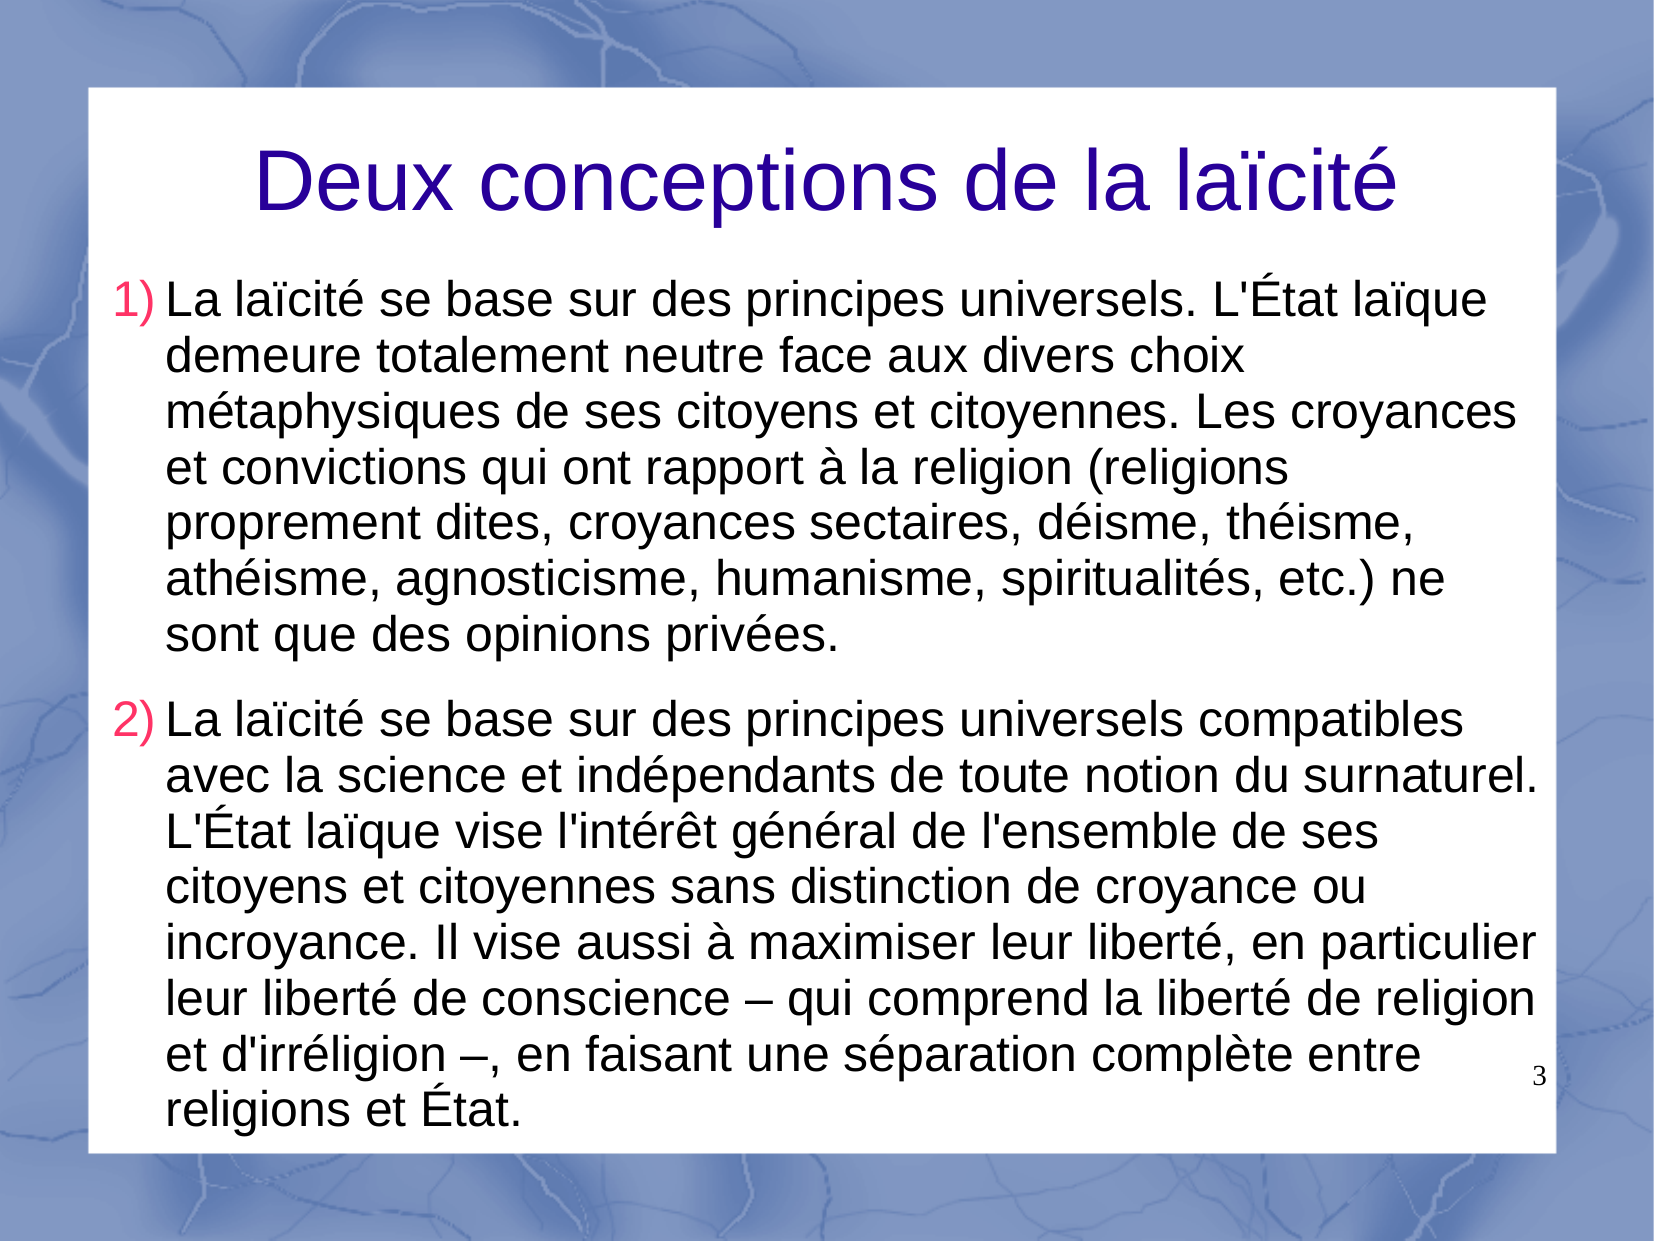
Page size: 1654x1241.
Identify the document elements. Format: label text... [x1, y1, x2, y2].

picture [0, 0, 1654, 1241]
title Deux conceptions de la laïcité [118, 118, 1536, 243]
list La laïcité se base sur des principes universels. L'État laïque demeure totalement neutre face aux divers choix métaphysiques de ses citoyens et citoyennes. Les croyances et convictions qui ont rapport à la religion (religions proprement dites, croyances sectaires, déisme, théisme, athéisme, agnosticisme, humanisme, spiritualités, etc.) ne sont que des opinions privées. La laïcité se base sur des principes universels compatibles avec la science et indépendants de toute notion du surnaturel. L'État laïque vise l'intérêt général de l'ensemble de ses citoyens et citoyennes sans distinction de croyance ou incroyance. Il vise aussi à maximiser leur liberté, en particulier leur liberté de conscience – qui comprend la liberté de religion et d'irréligion –, en faisant une séparation complète entre religions et État. [94, 271, 1548, 1170]
